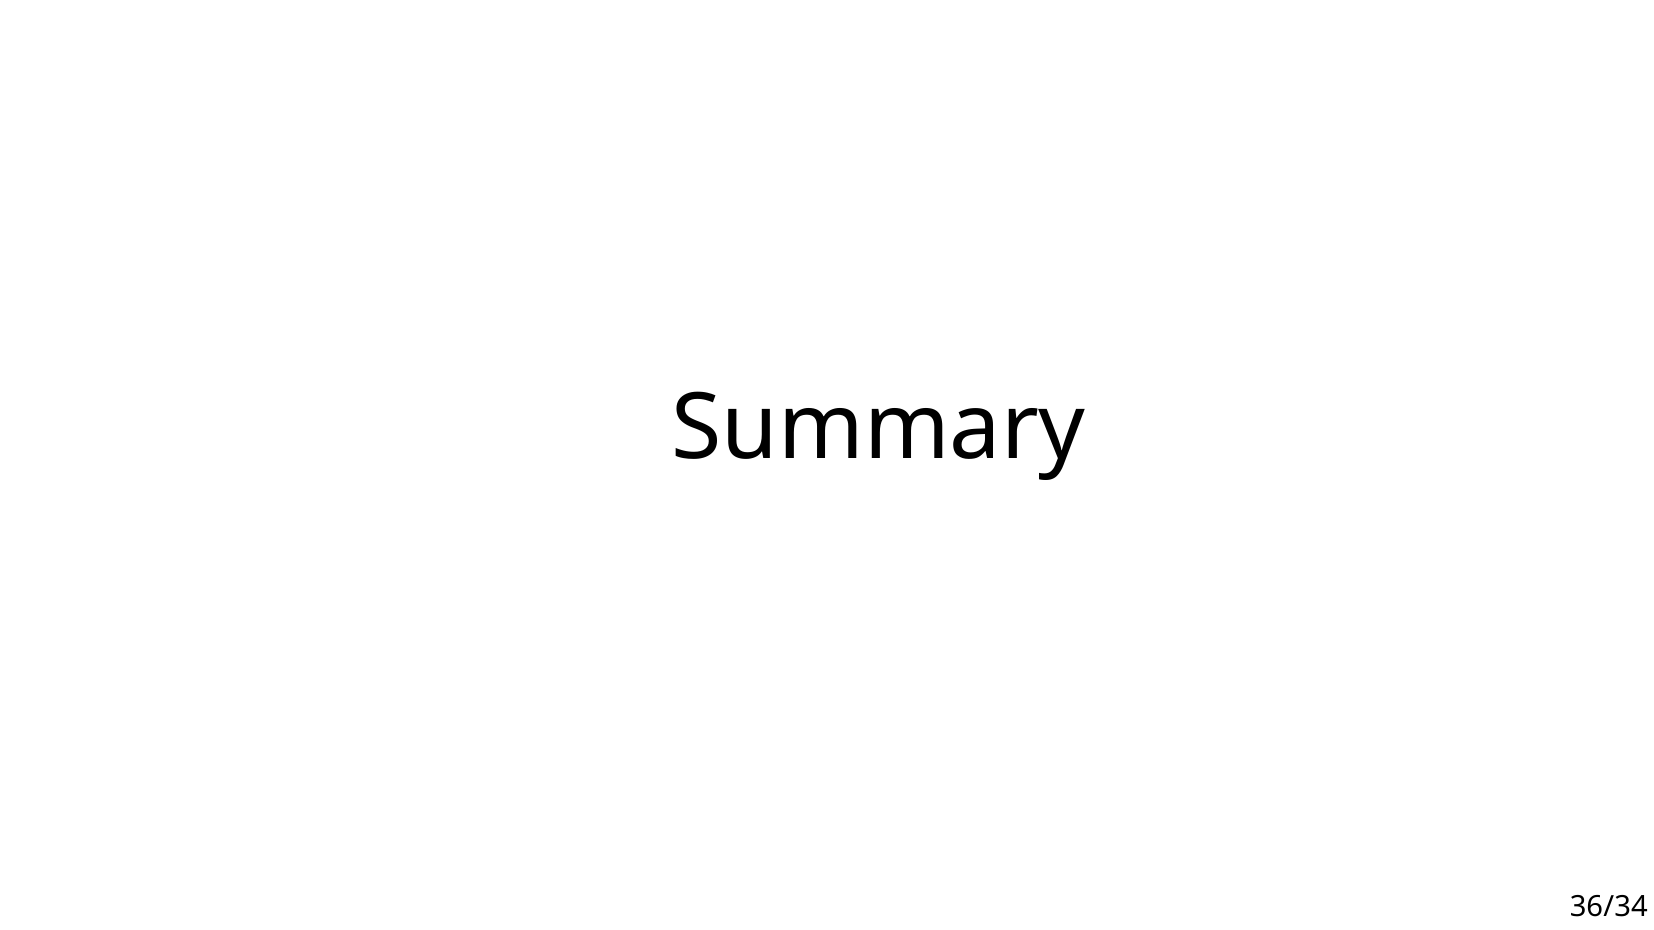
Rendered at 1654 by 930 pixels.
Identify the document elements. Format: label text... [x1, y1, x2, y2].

title Summary [134, 344, 1623, 501]
